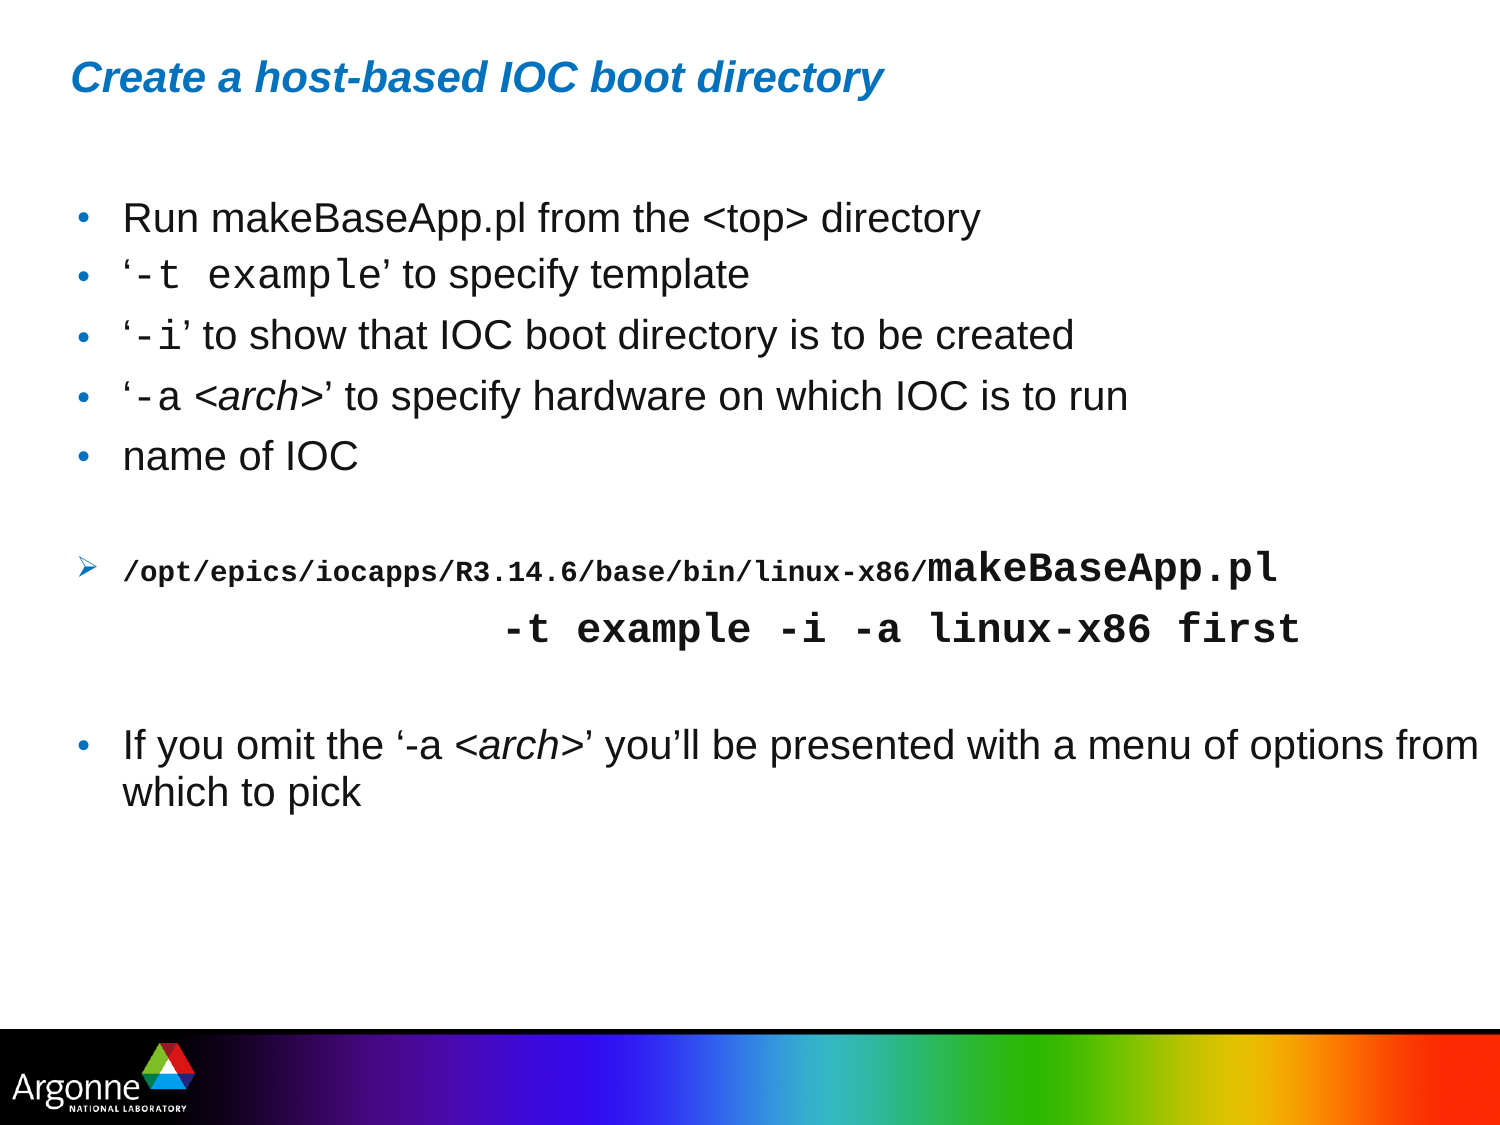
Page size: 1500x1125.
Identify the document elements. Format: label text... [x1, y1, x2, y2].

picture [0, 1029, 1500, 1125]
title Create a host-based IOC boot directory [55, 57, 1361, 113]
list Run makeBaseApp.pl from the <top> directory ‘-t example’ to specify template ‘-i’ to show that IOC boot directory is to be created ‘-a <arch>’ to specify hardware on which IOC is to run name of IOC /opt/epics/iocapps/R3.14.6/base/bin/linux-x86/makeBaseApp.pl -t example -i -a linux-x86 first If you omit the ‘-a <arch>’ you’ll be presented with a menu of options from which to pick [61, 186, 1500, 846]
